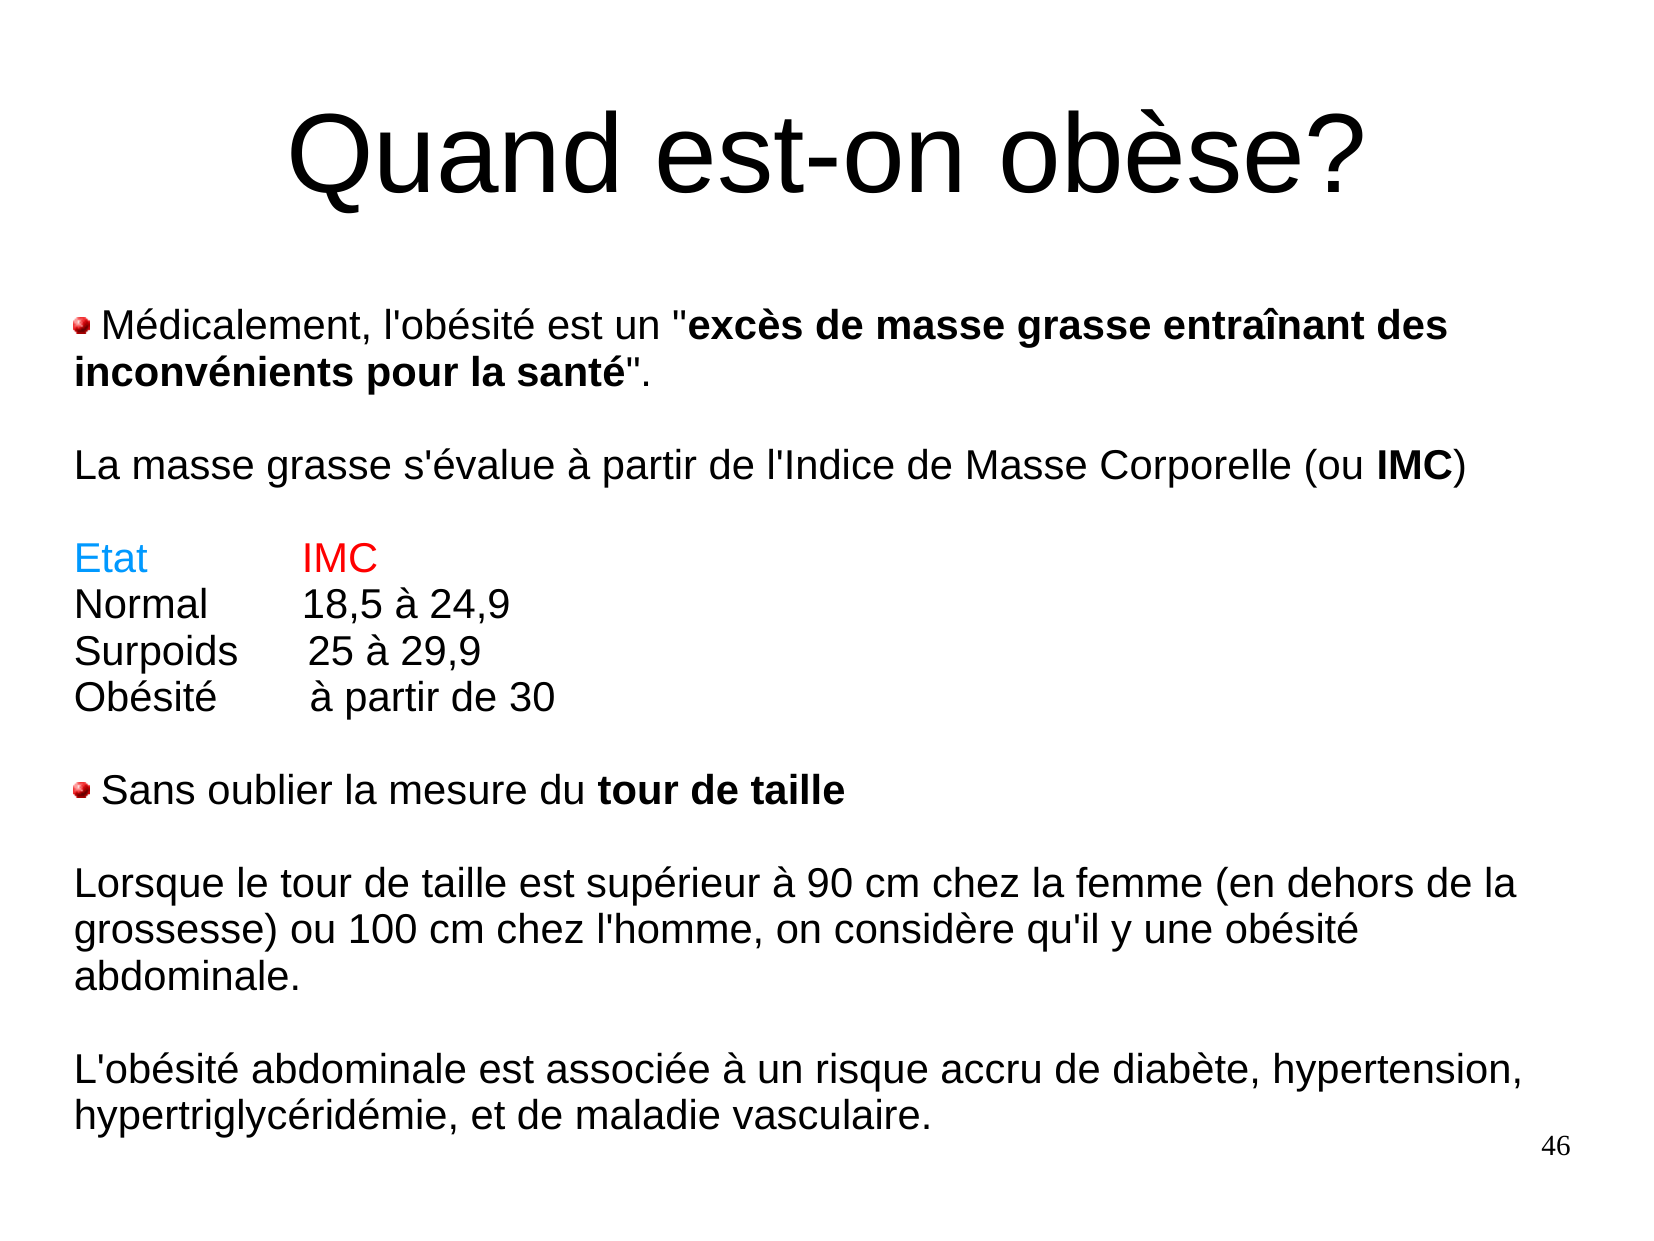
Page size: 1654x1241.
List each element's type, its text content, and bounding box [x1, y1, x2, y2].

title Quand est-on obèse? [82, 49, 1571, 257]
text_box Médicalement, l'obésité est un "excès de masse grasse entraînant des inconvénients pour la santé". La masse grasse s'évalue à partir de l'Indice de Masse Corporelle (ou IMC) Etat IMC Normal 18,5 à 24,9 Surpoids 25 à 29,9 Obésité à partir de 30 Sans oublier la mesure du tour de taille Lorsque le tour de taille est supérieur à 90 cm chez la femme (en dehors de la grossesse) ou 100 cm chez l'homme, on considère qu'il y une obésité abdominale. L'obésité abdominale est associée à un risque accru de diabète, hypertension, hypertriglycéridémie, et de maladie vasculaire. [59, 294, 1595, 1203]
